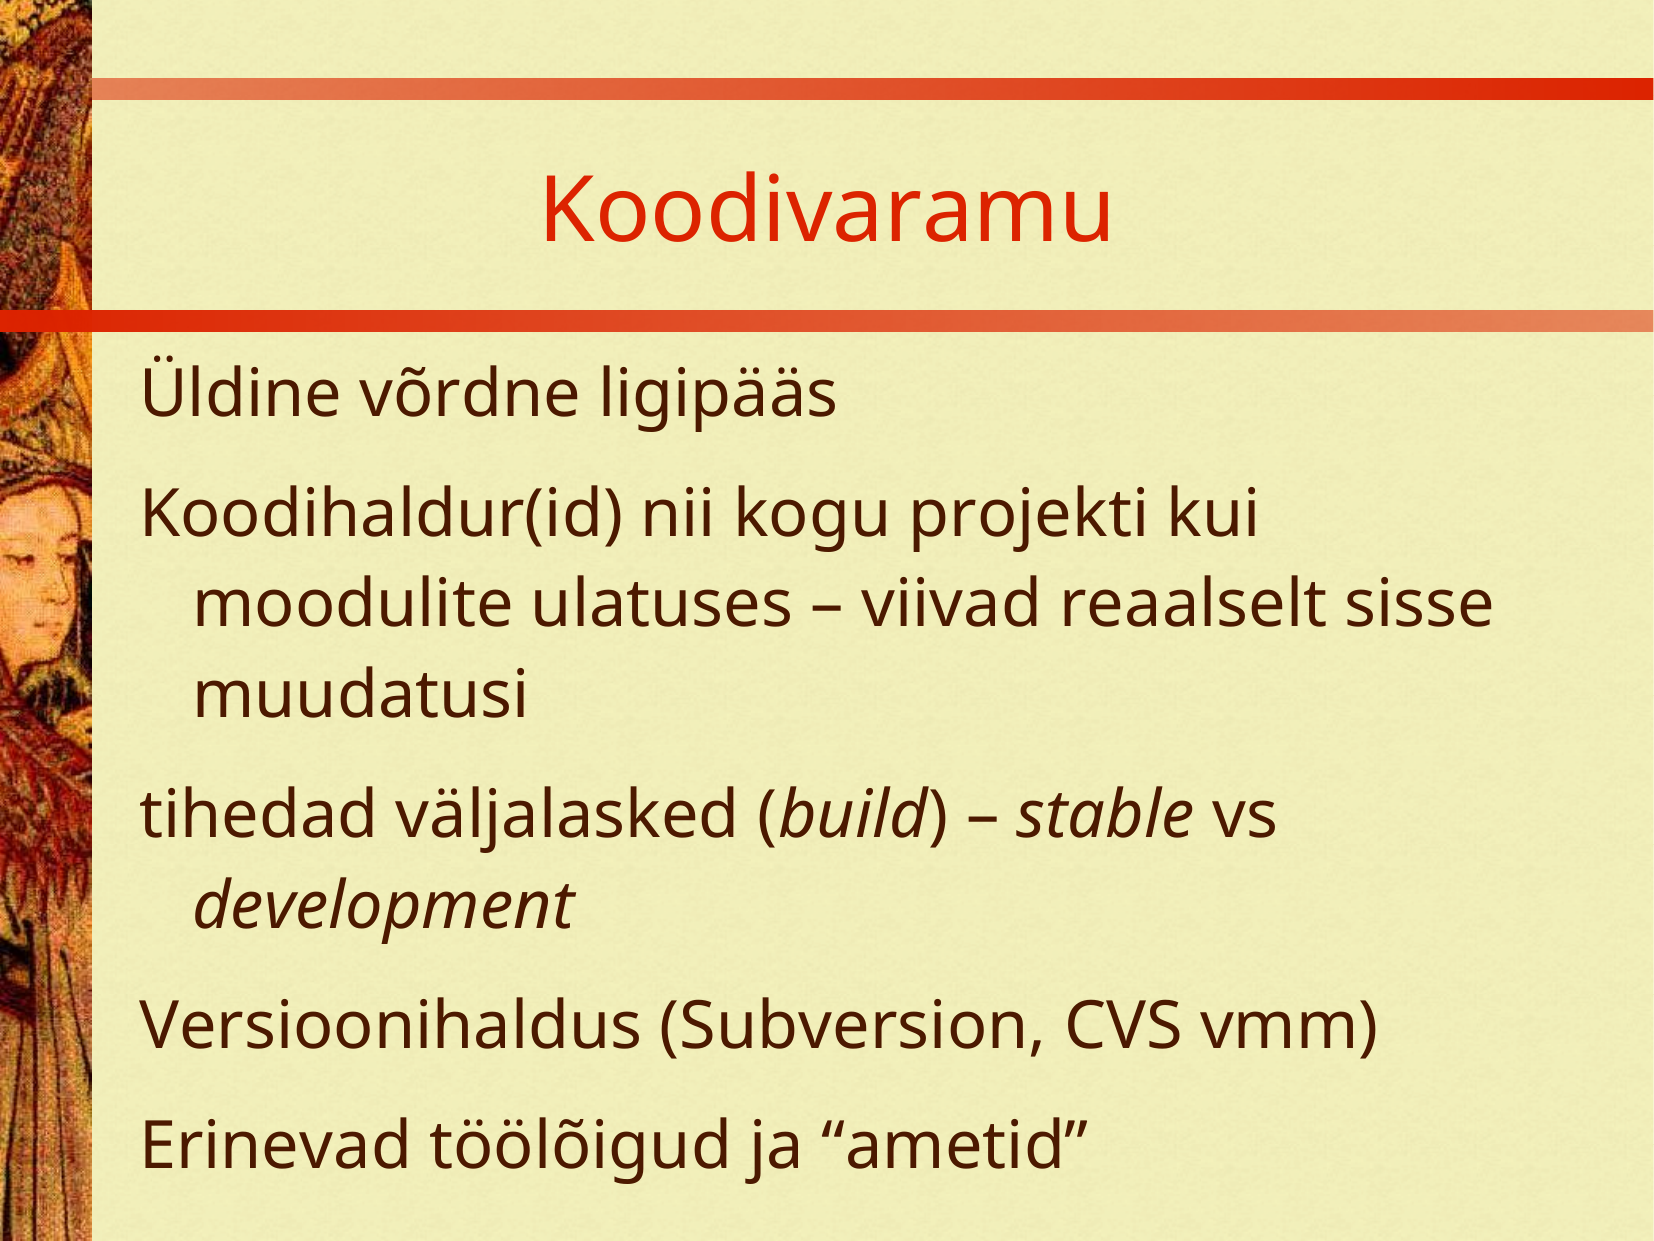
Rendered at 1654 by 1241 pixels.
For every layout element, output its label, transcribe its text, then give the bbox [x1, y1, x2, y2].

picture [0, 0, 1654, 310]
picture [0, 332, 1654, 1241]
list Üldine võrdne ligipääs Koodihaldur(id) nii kogu projekti kui moodulite ulatuses – viivad reaalselt sisse muudatusi tihedad väljalasked (build) – stable vs development Versioonihaldus (Subversion, CVS vmm) Erinevad töölõigud ja “ametid” [121, 344, 1534, 1127]
title Koodivaramu [121, 102, 1534, 311]
